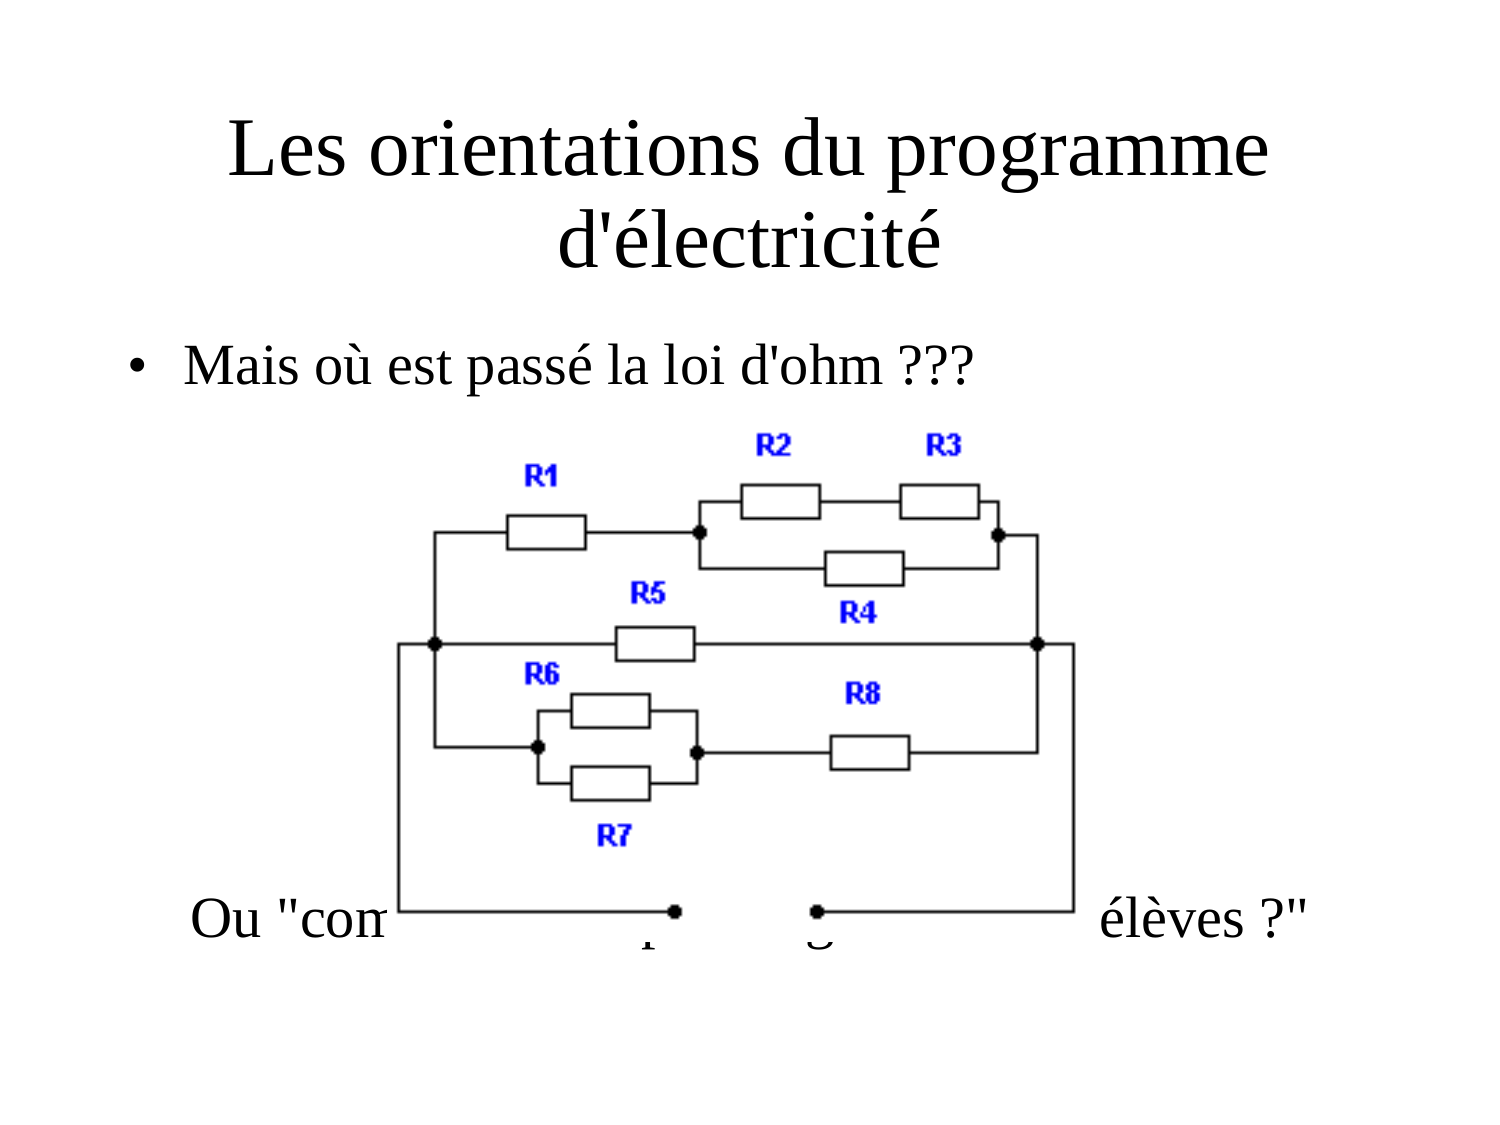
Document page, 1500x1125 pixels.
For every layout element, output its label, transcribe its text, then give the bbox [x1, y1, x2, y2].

list Mais où est passé la loi d'ohm ??? Ou "comment occuper longuement les élèves ?" [112, 324, 1388, 1063]
picture [387, 412, 1101, 942]
title Les orientations du programme d'électricité [112, 86, 1388, 302]
